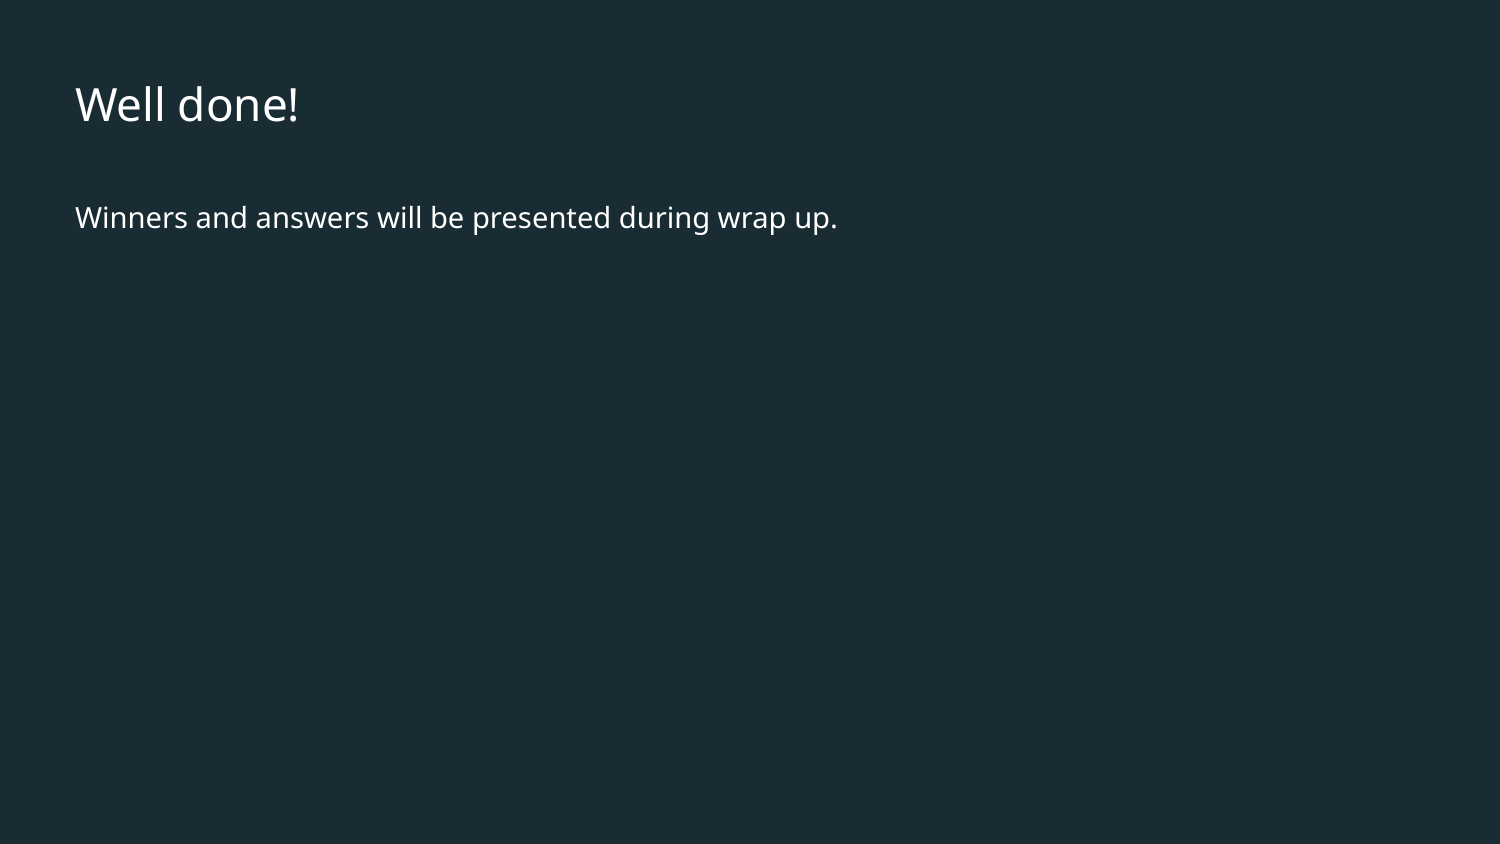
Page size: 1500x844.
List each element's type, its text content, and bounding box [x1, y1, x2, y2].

list Winners and answers will be presented during wrap up. [75, 197, 1425, 687]
title Well done! [75, 33, 1425, 175]
